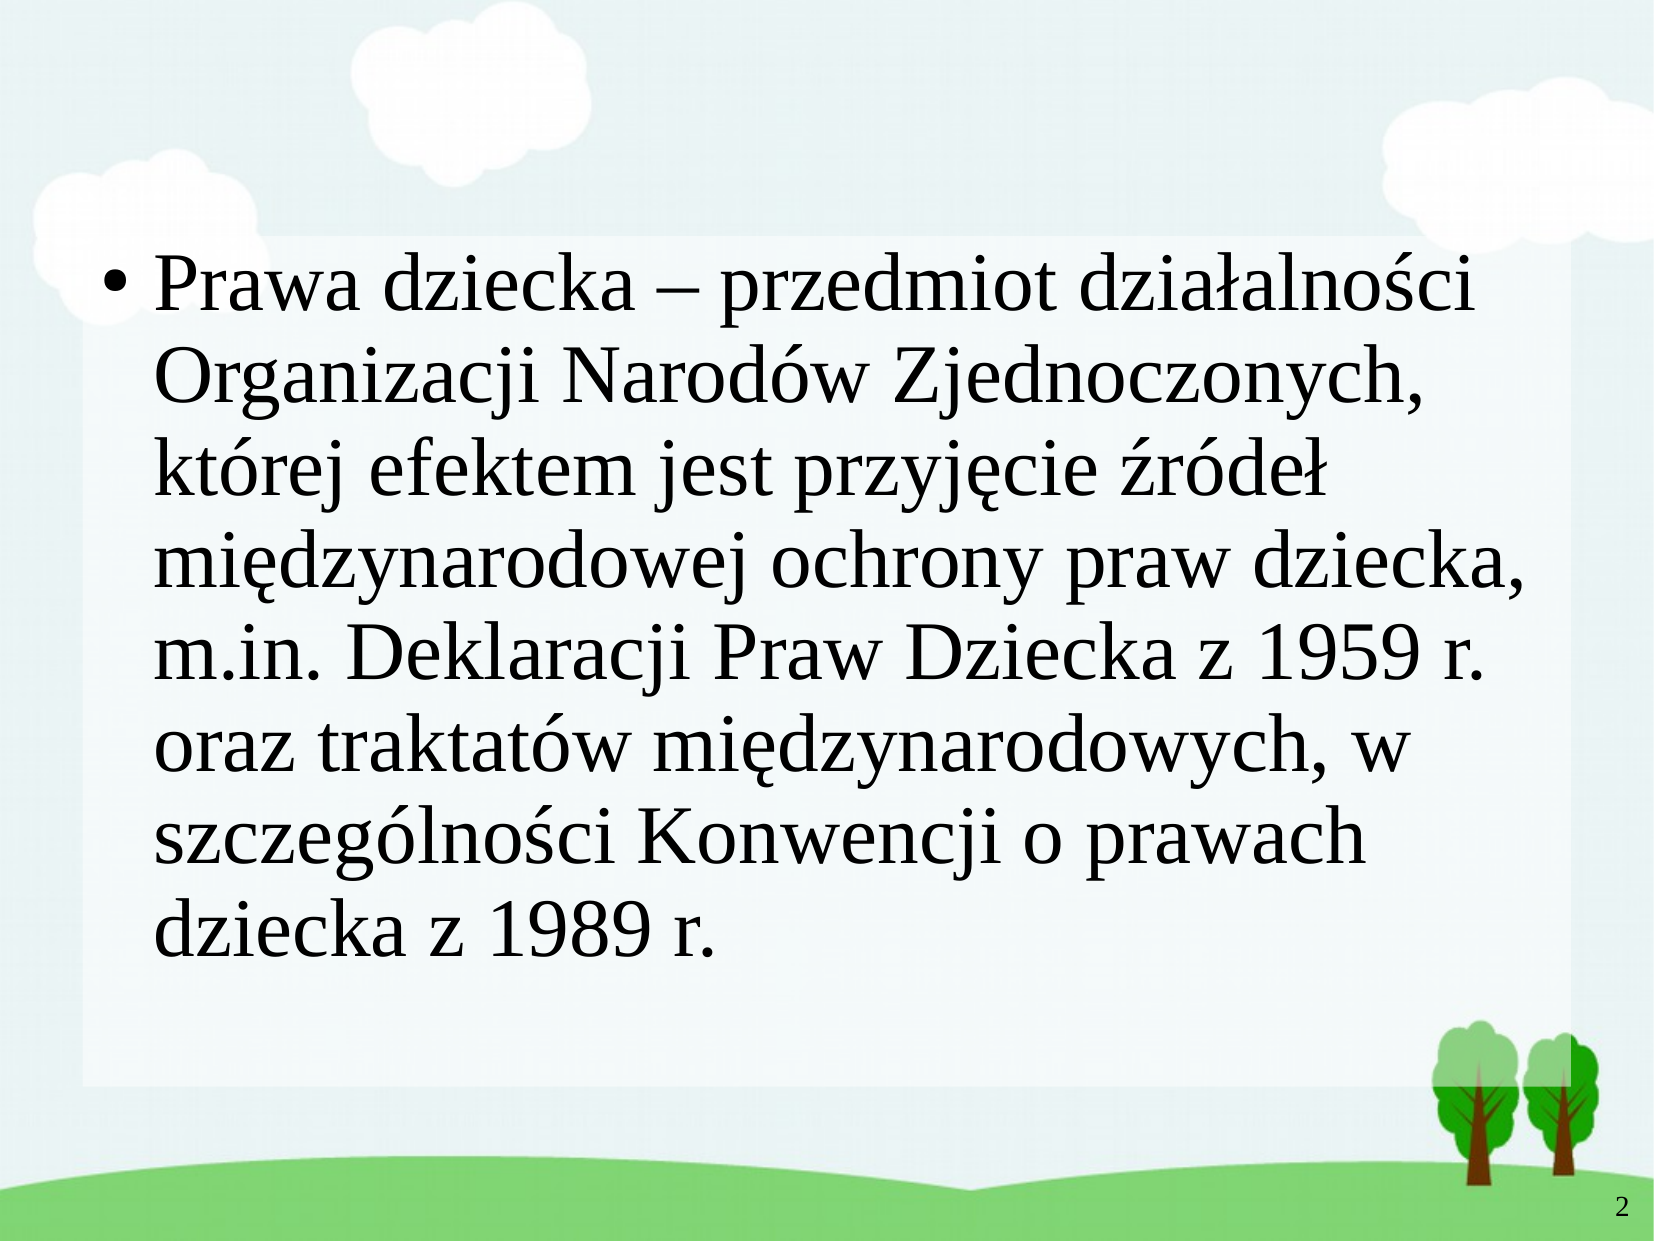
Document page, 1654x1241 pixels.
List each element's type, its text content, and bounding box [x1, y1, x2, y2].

list Prawa dziecka – przedmiot działalności Organizacji Narodów Zjednoczonych, której efektem jest przyjęcie źródeł międzynarodowej ochrony praw dziecka, m.in. Deklaracji Praw Dziecka z 1959 r. oraz traktatów międzynarodowych, w szczególności Konwencji o prawach dziecka z 1989 r. [82, 236, 1571, 1087]
picture [0, 0, 1654, 1241]
